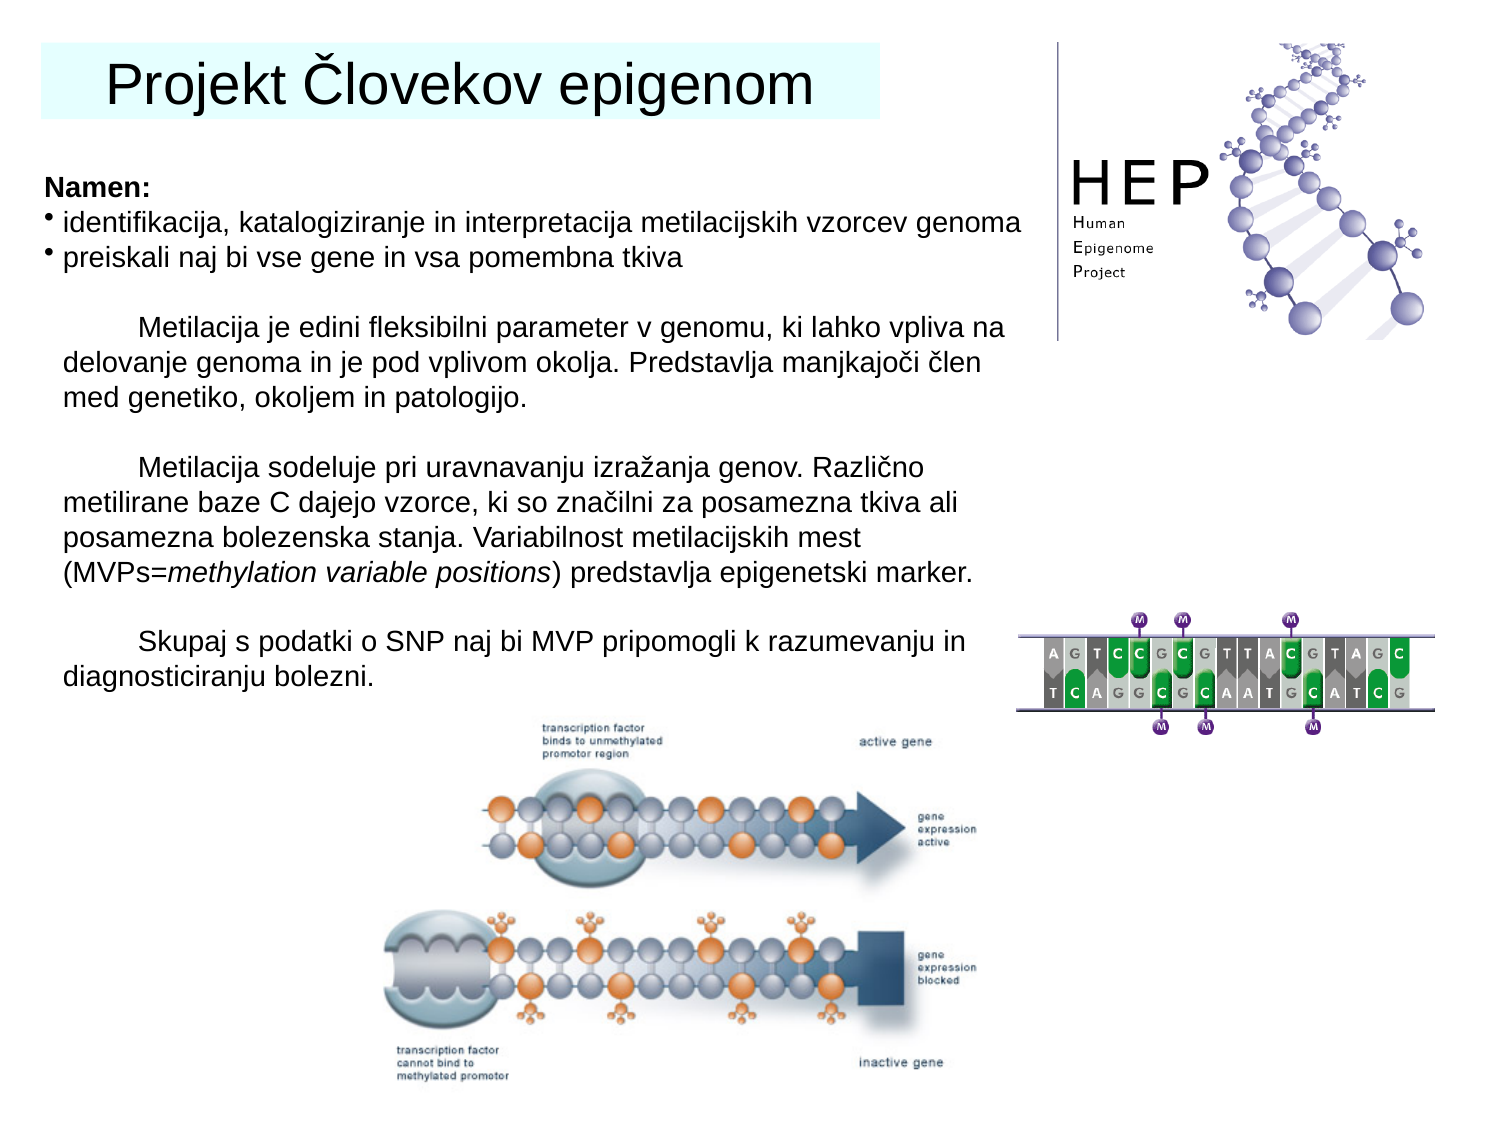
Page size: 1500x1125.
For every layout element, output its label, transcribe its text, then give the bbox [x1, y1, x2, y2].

picture [372, 693, 987, 1125]
text_box Projekt Človekov epigenom [41, 42, 880, 120]
picture [1057, 42, 1470, 341]
text_box Namen: identifikacija, katalogiziranje in interpretacija metilacijskih vzorcev genoma preiskali naj bi vse gene in vsa pomembna tkiva Metilacija je edini fleksibilni parameter v genomu, ki lahko vpliva na delovanje genoma in je pod vplivom okolja. Predstavlja manjkajoči člen med genetiko, okoljem in patologijo. Metilacija sodeluje pri uravnavanju izražanja genov. Različno metilirane baze C dajejo vzorce, ki so značilni za posamezna tkiva ali posamezna bolezenska stanja. Variabilnost metilacijskih mest (MVPs=methylation variable positions) predstavlja epigenetski marker. Skupaj s podatki o SNP naj bi MVP pripomogli k razumevanju in diagnosticiranju bolezni. [29, 160, 1046, 701]
picture [1009, 597, 1435, 743]
